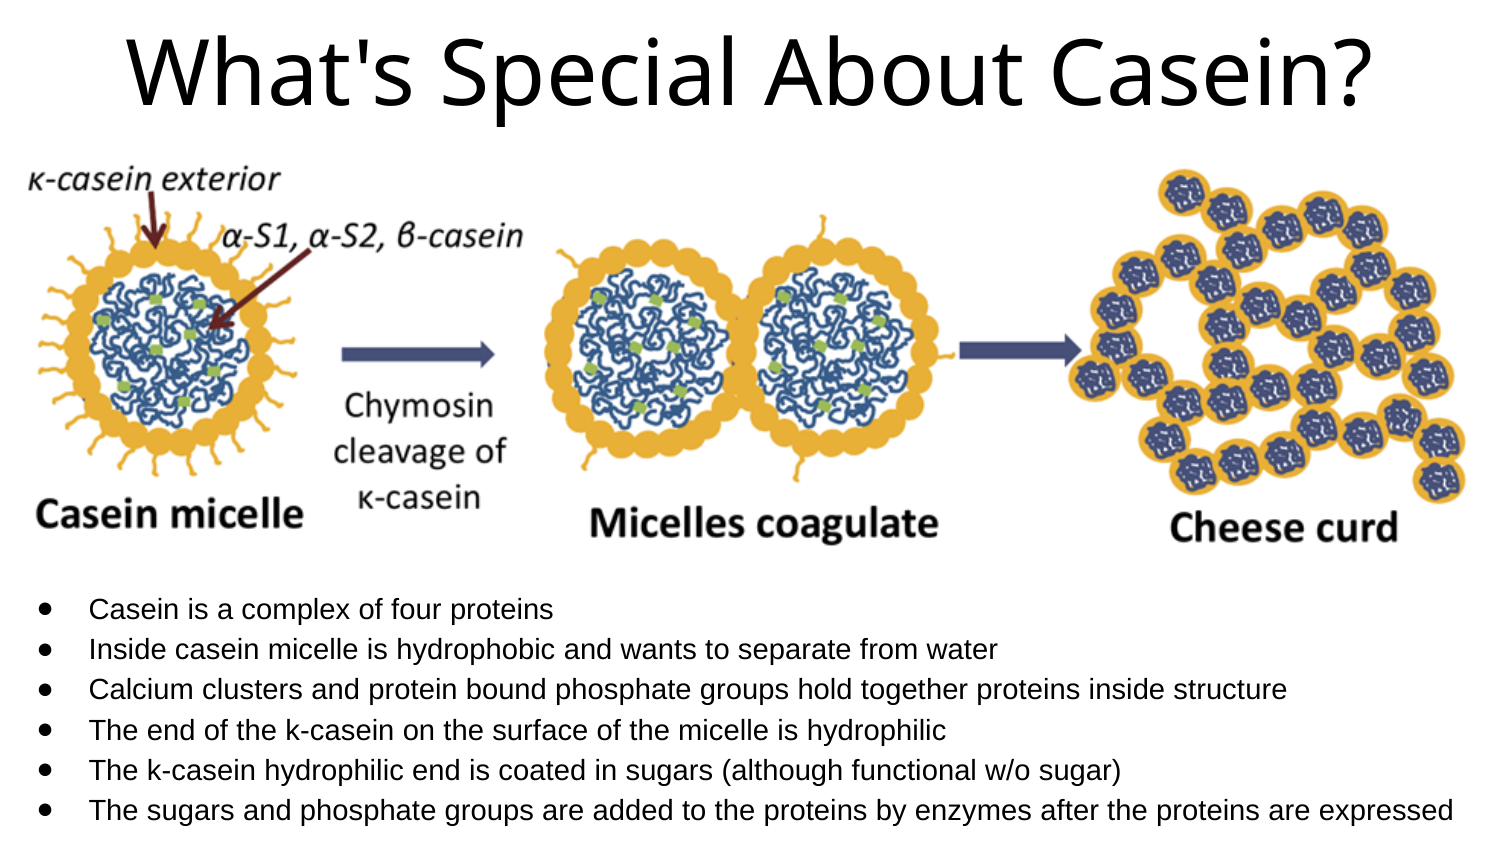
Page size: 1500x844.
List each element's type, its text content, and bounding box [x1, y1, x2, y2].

picture [18, 154, 1482, 570]
text_box Casein is a complex of four proteins Inside casein micelle is hydrophobic and wants to separate from water Calcium clusters and protein bound phosphate groups hold together proteins inside structure The end of the k-casein on the surface of the micelle is hydrophilic The k-casein hydrophilic end is coated in sugars (although functional w/o sugar) The sugars and phosphate groups are added to the proteins by enzymes after the proteins are expressed [0, 570, 1499, 654]
text_box What's Special About Casein? [0, 0, 1500, 126]
